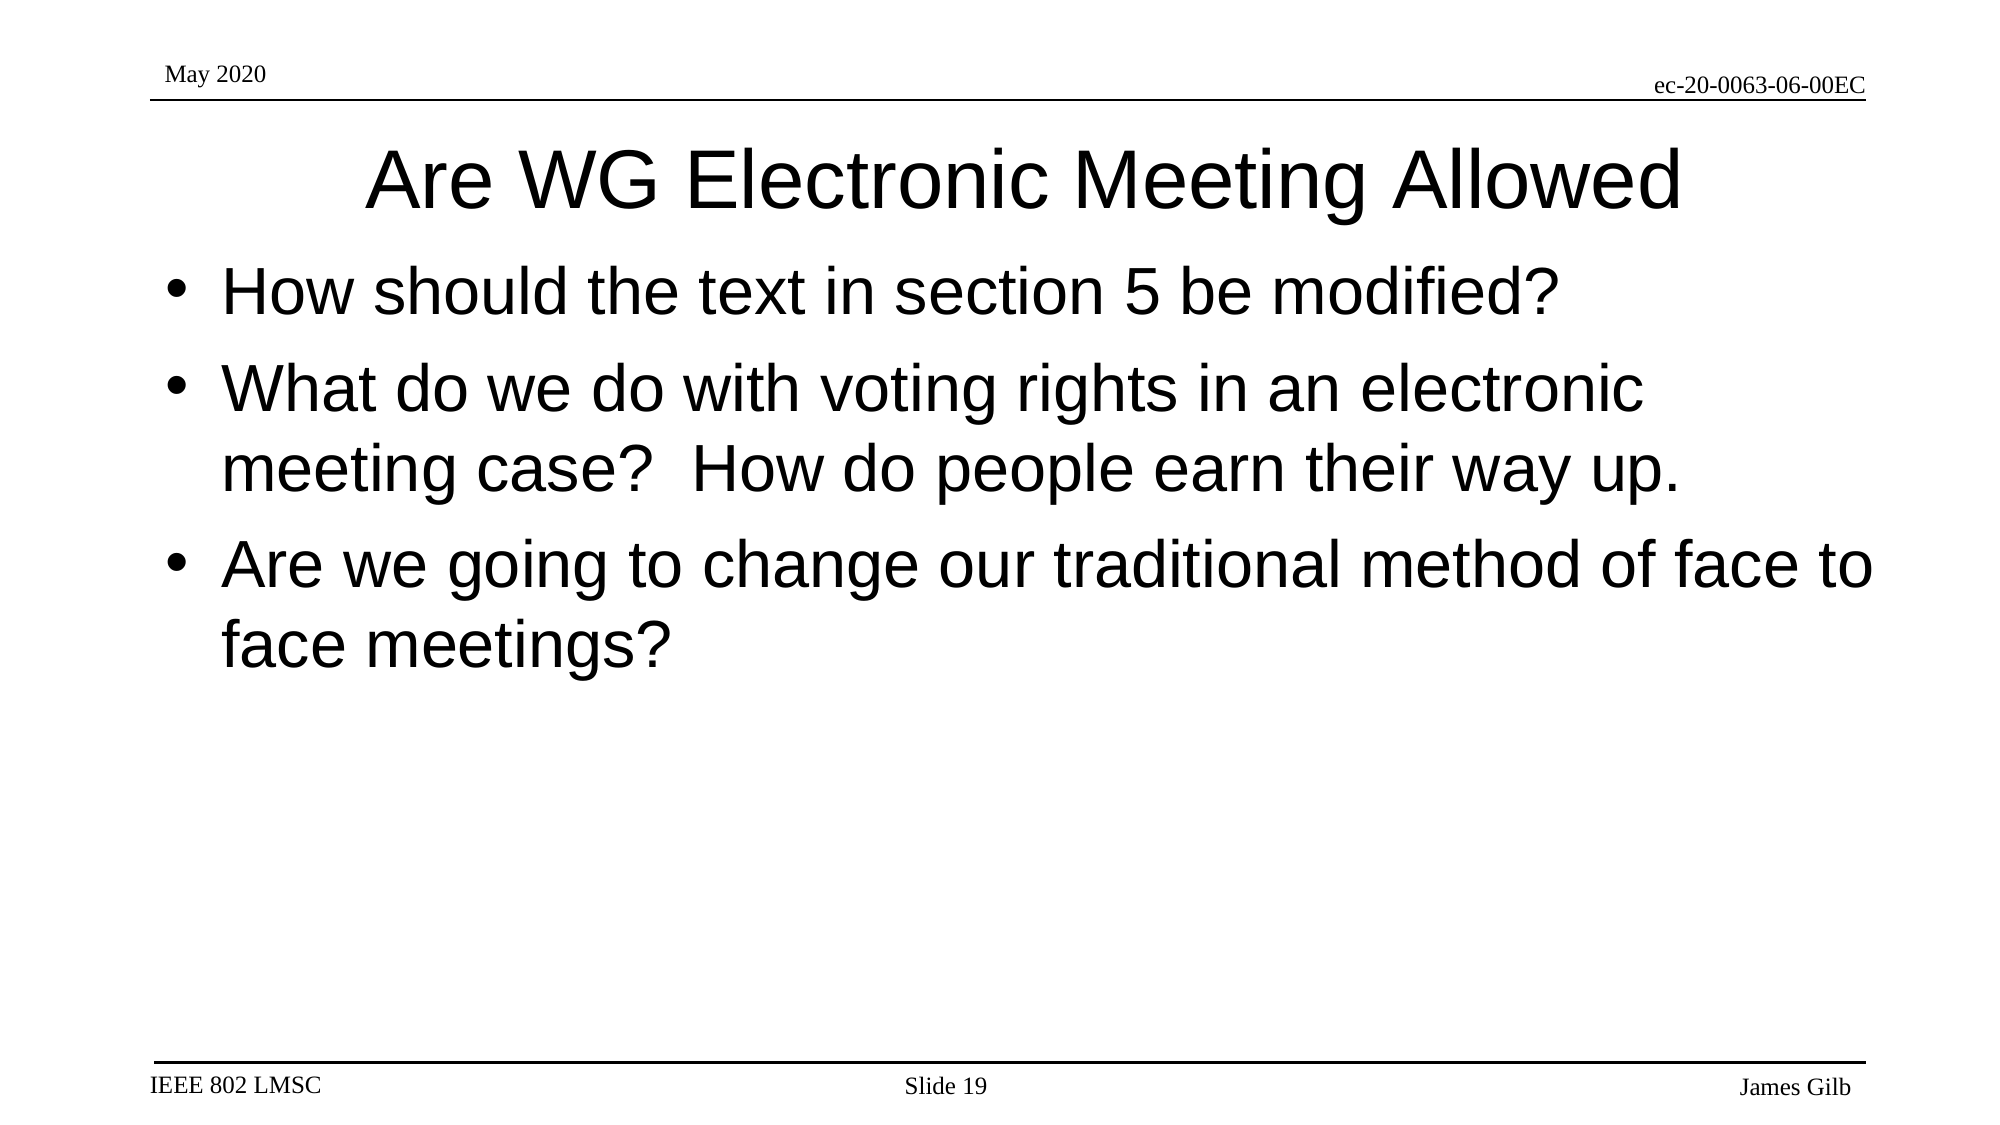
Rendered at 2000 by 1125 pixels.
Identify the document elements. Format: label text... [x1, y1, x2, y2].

title Are WG Electronic Meeting Allowed [149, 112, 1900, 238]
list How should the text in section 5 be modified? What do we do with voting rights in an electronic meeting case? How do people earn their way up. Are we going to change our traditional method of face to face meetings? [149, 239, 1900, 1051]
